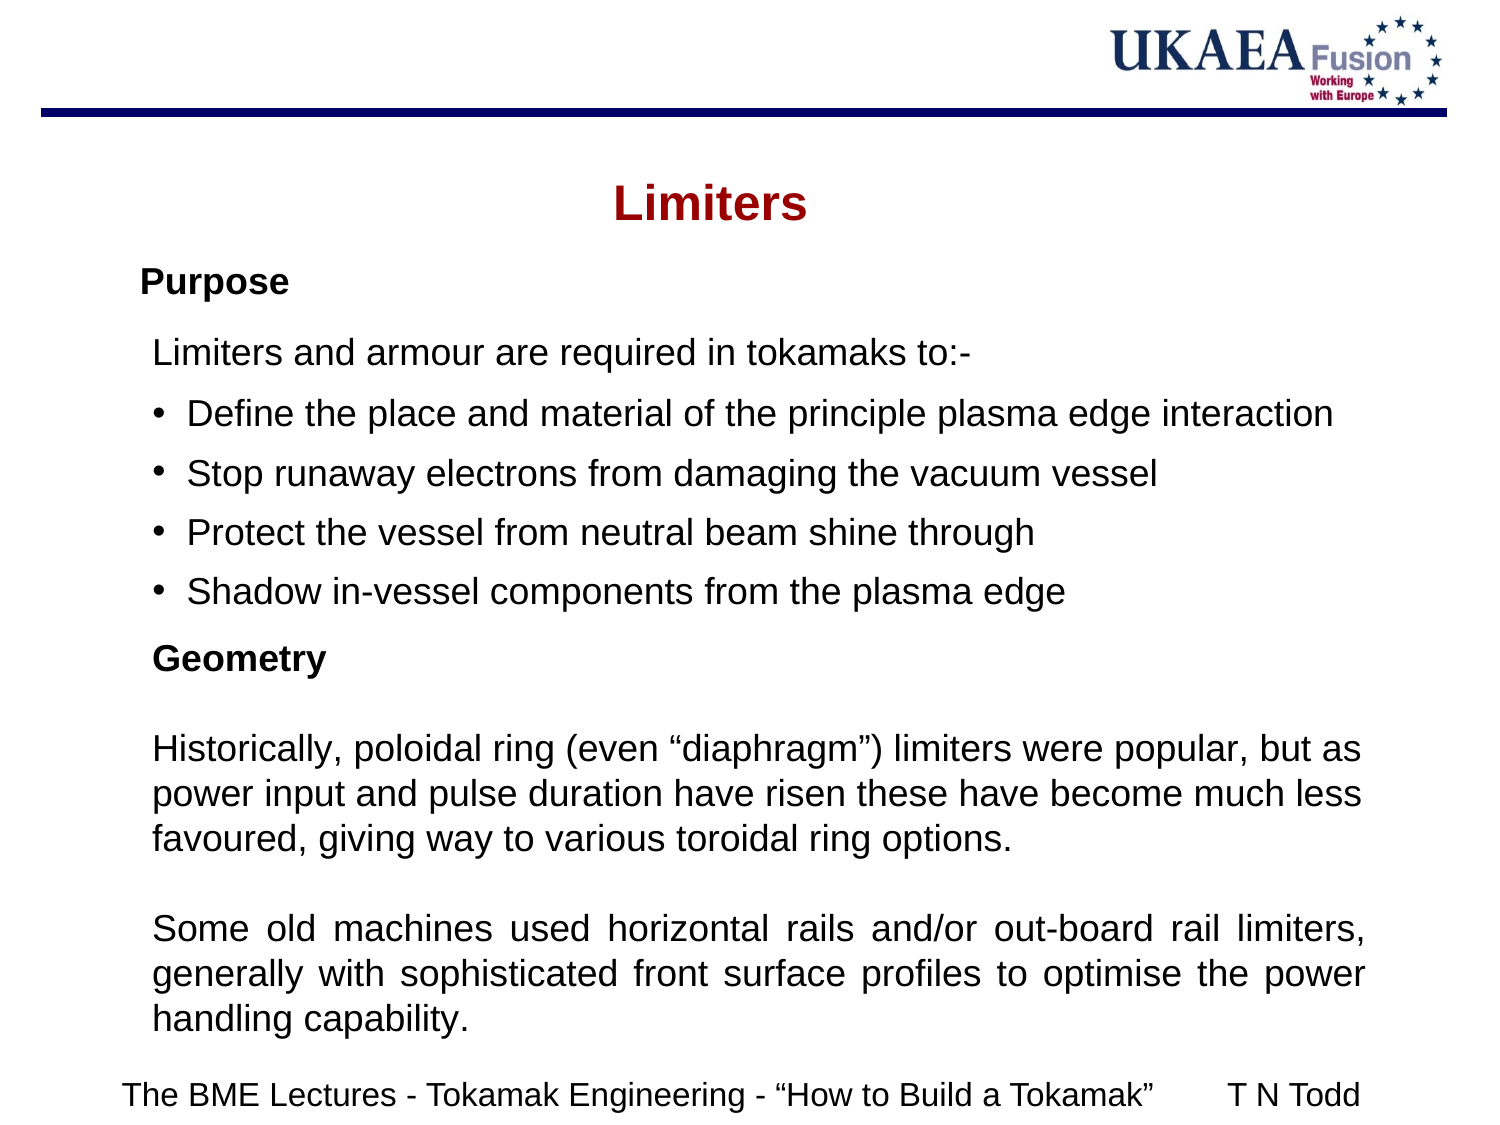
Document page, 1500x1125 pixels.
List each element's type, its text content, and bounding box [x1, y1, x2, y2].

picture [1107, 15, 1443, 106]
text_box Limiters and armour are required in tokamaks to:- [137, 319, 1382, 381]
text_box Purpose [124, 249, 1321, 311]
text_box Define the place and material of the principle plasma edge interaction Stop runaway electrons from damaging the vacuum vessel Protect the vessel from neutral beam shine through Shadow in-vessel components from the plasma edge [137, 381, 1350, 620]
text_box Geometry Historically, poloidal ring (even “diaphragm”) limiters were popular, but as power input and pulse duration have risen these have become much less favoured, giving way to various toroidal ring options. Some old machines used horizontal rails and/or out-board rail limiters, generally with sophisticated front surface profiles to optimise the power handling capability. [137, 626, 1382, 1048]
text_box Limiters [312, 162, 1109, 238]
